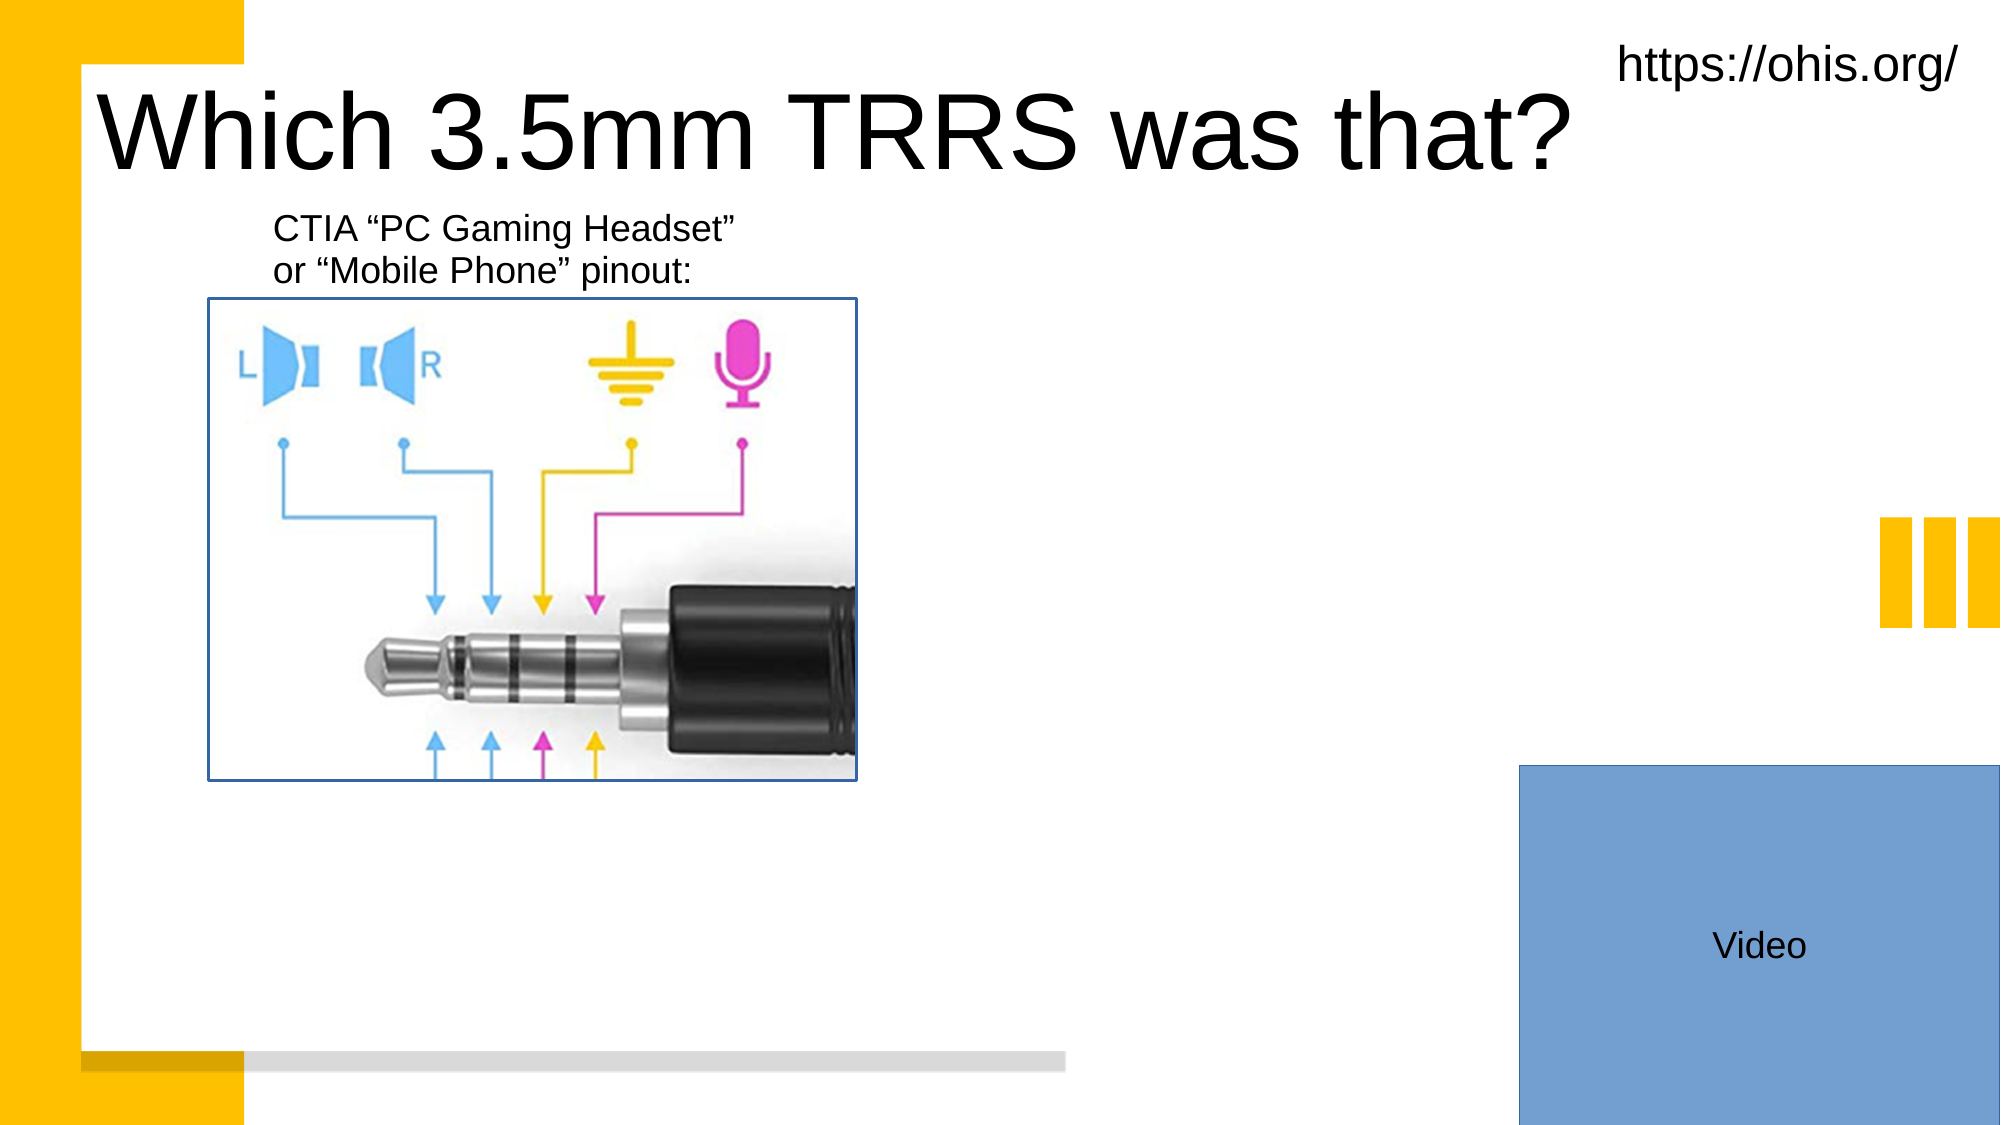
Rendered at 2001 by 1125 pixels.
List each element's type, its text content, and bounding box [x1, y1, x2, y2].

text_box CTIA “PC Gaming Headset” or “Mobile Phone” pinout: [258, 200, 751, 299]
text_box https://ohis.org/ [1590, 29, 1974, 105]
text_box Which 3.5mm TRRS was that? [81, 64, 1921, 201]
text_box [0, 0, 2000, 1125]
text_box Video [1519, 765, 2000, 1125]
picture [210, 299, 855, 779]
